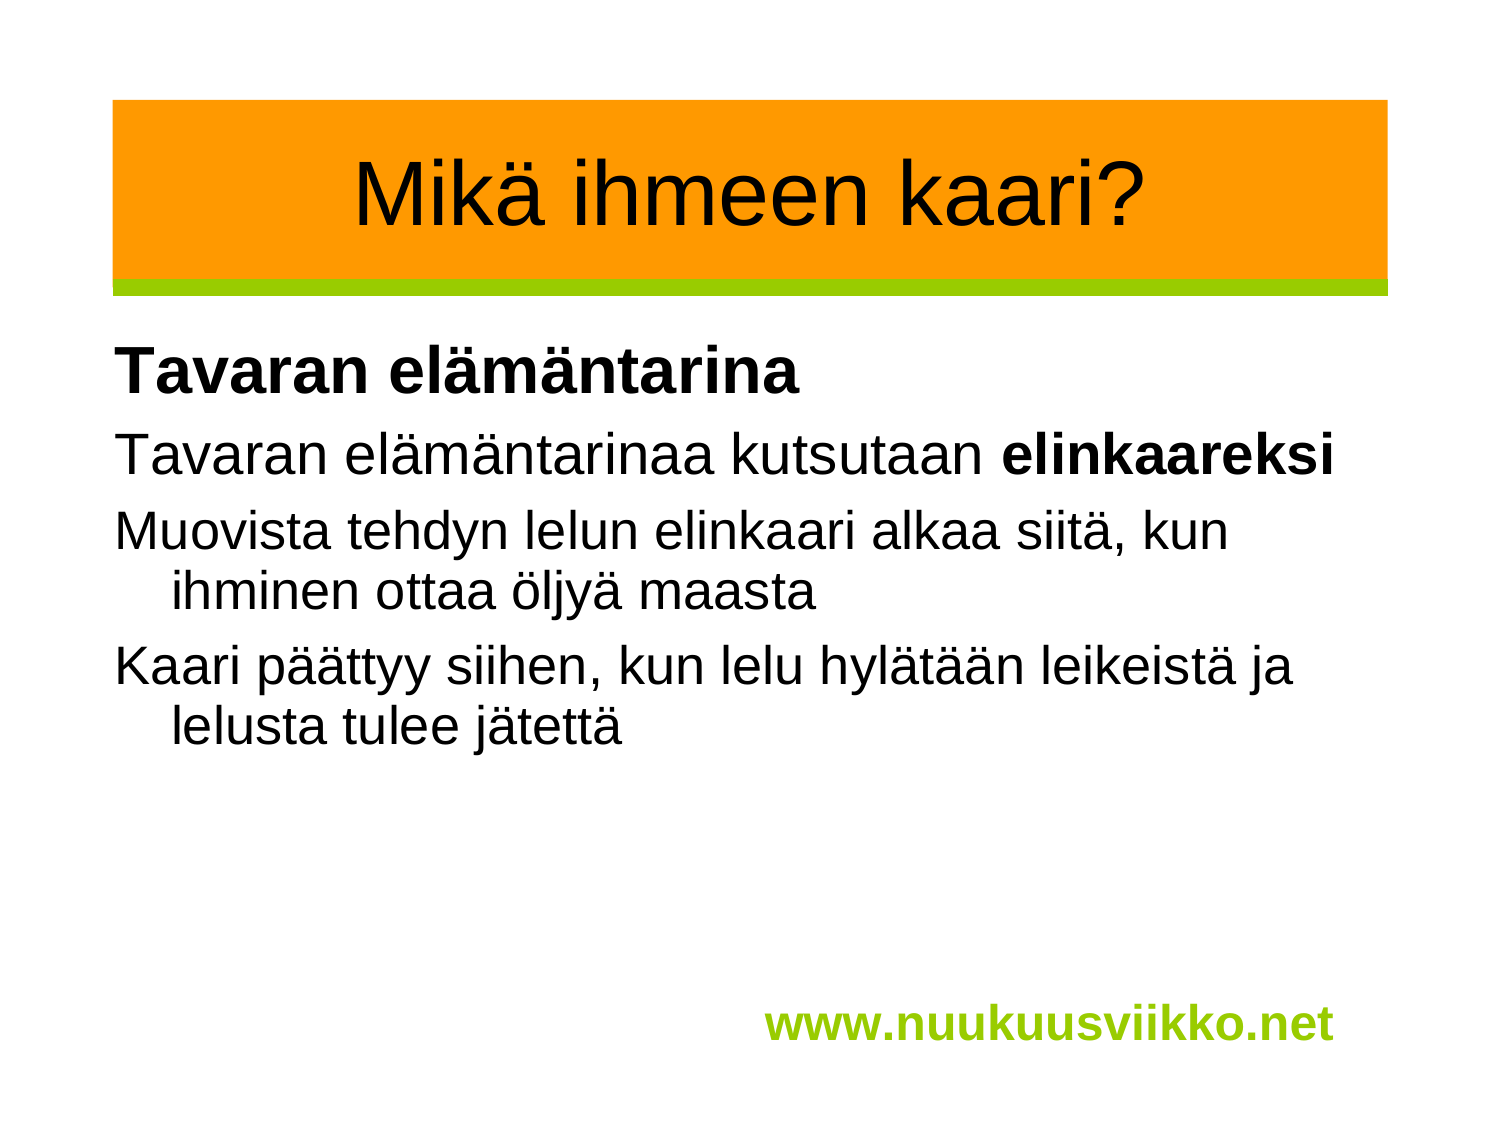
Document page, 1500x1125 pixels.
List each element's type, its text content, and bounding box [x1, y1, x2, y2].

title Mikä ihmeen kaari? [112, 99, 1388, 279]
list Tavaran elämäntarina Tavaran elämäntarinaa kutsutaan elinkaareksi Muovista tehdyn lelun elinkaari alkaa siitä, kun ihminen ottaa öljyä maasta Kaari päättyy siihen, kun lelu hylätään leikeistä ja lelusta tulee jätettä [99, 324, 1388, 1125]
text_box www.nuukuusviikko.net [750, 987, 1350, 1059]
